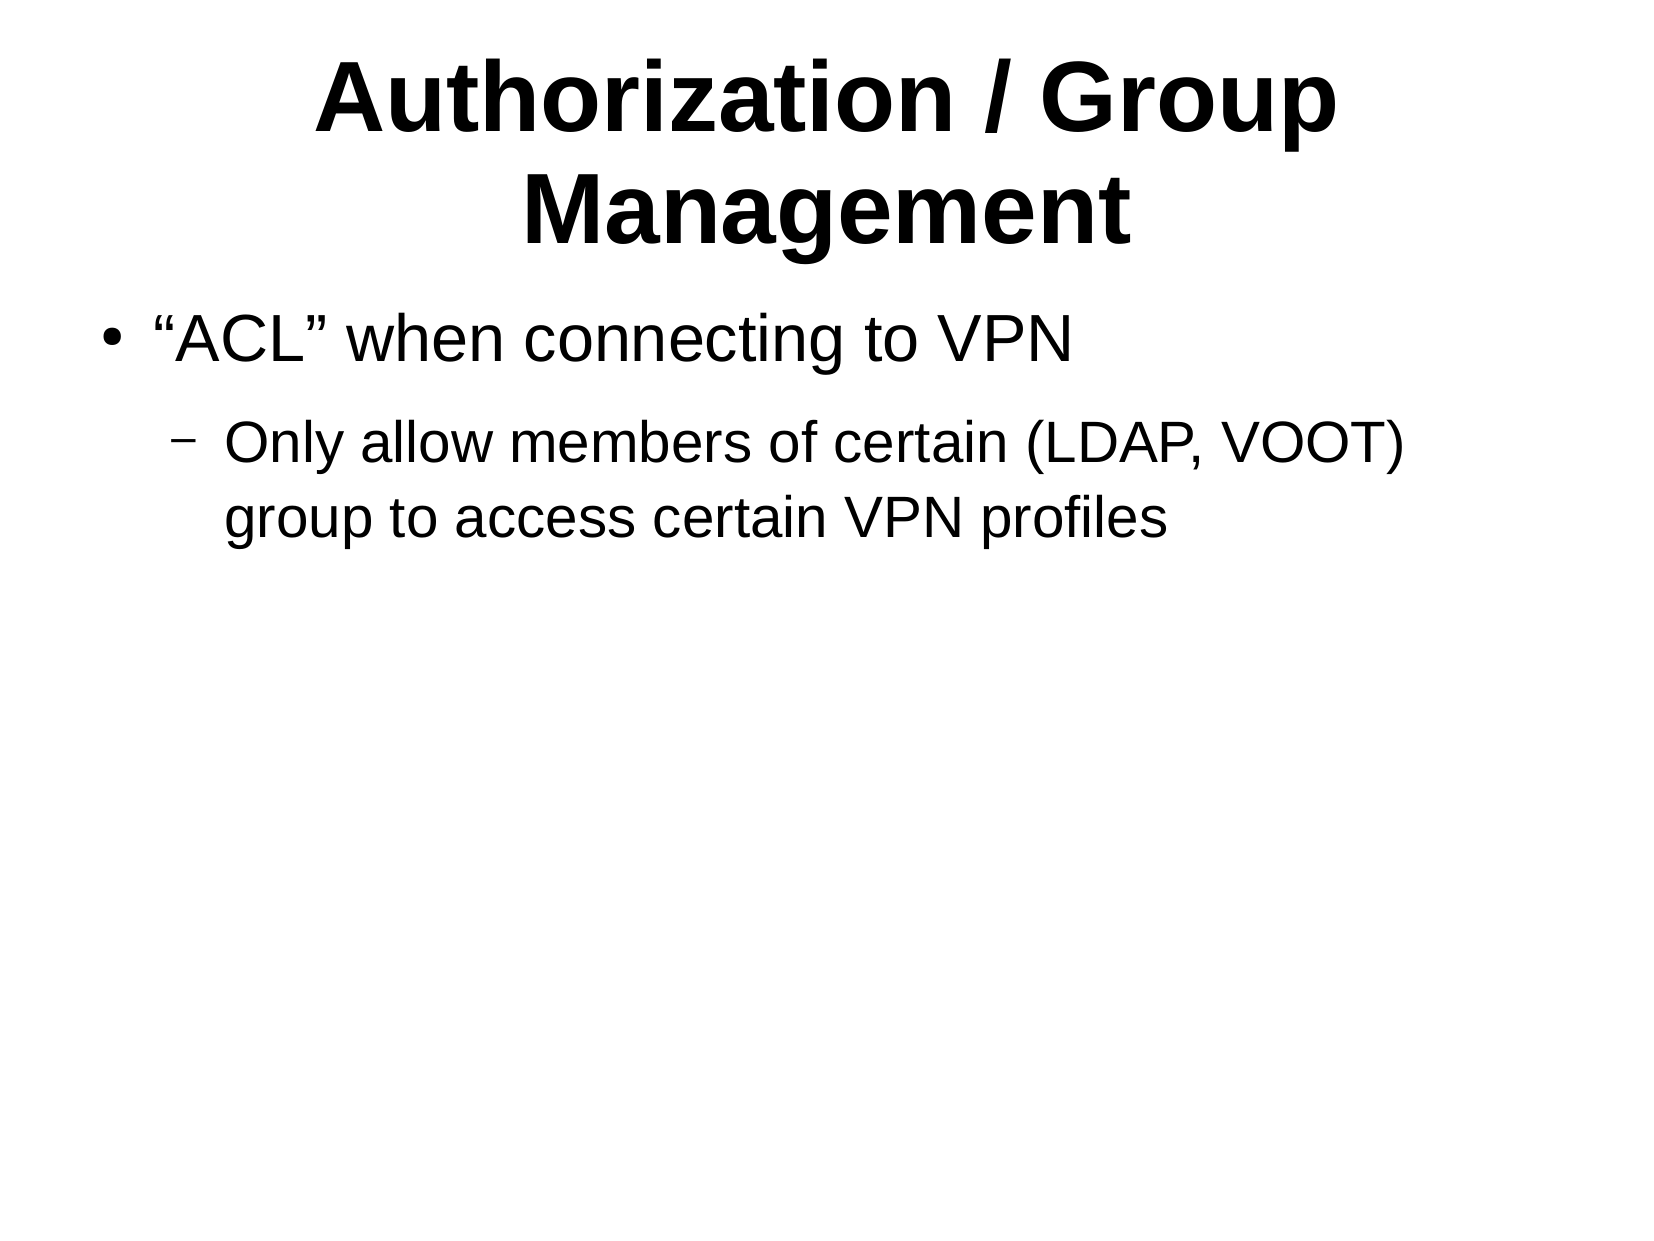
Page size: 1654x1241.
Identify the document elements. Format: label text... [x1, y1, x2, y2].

list “ACL” when connecting to VPN Only allow members of certain (LDAP, VOOT) group to access certain VPN profiles [82, 290, 1571, 1010]
title Authorization / Group Management [82, 41, 1571, 265]
